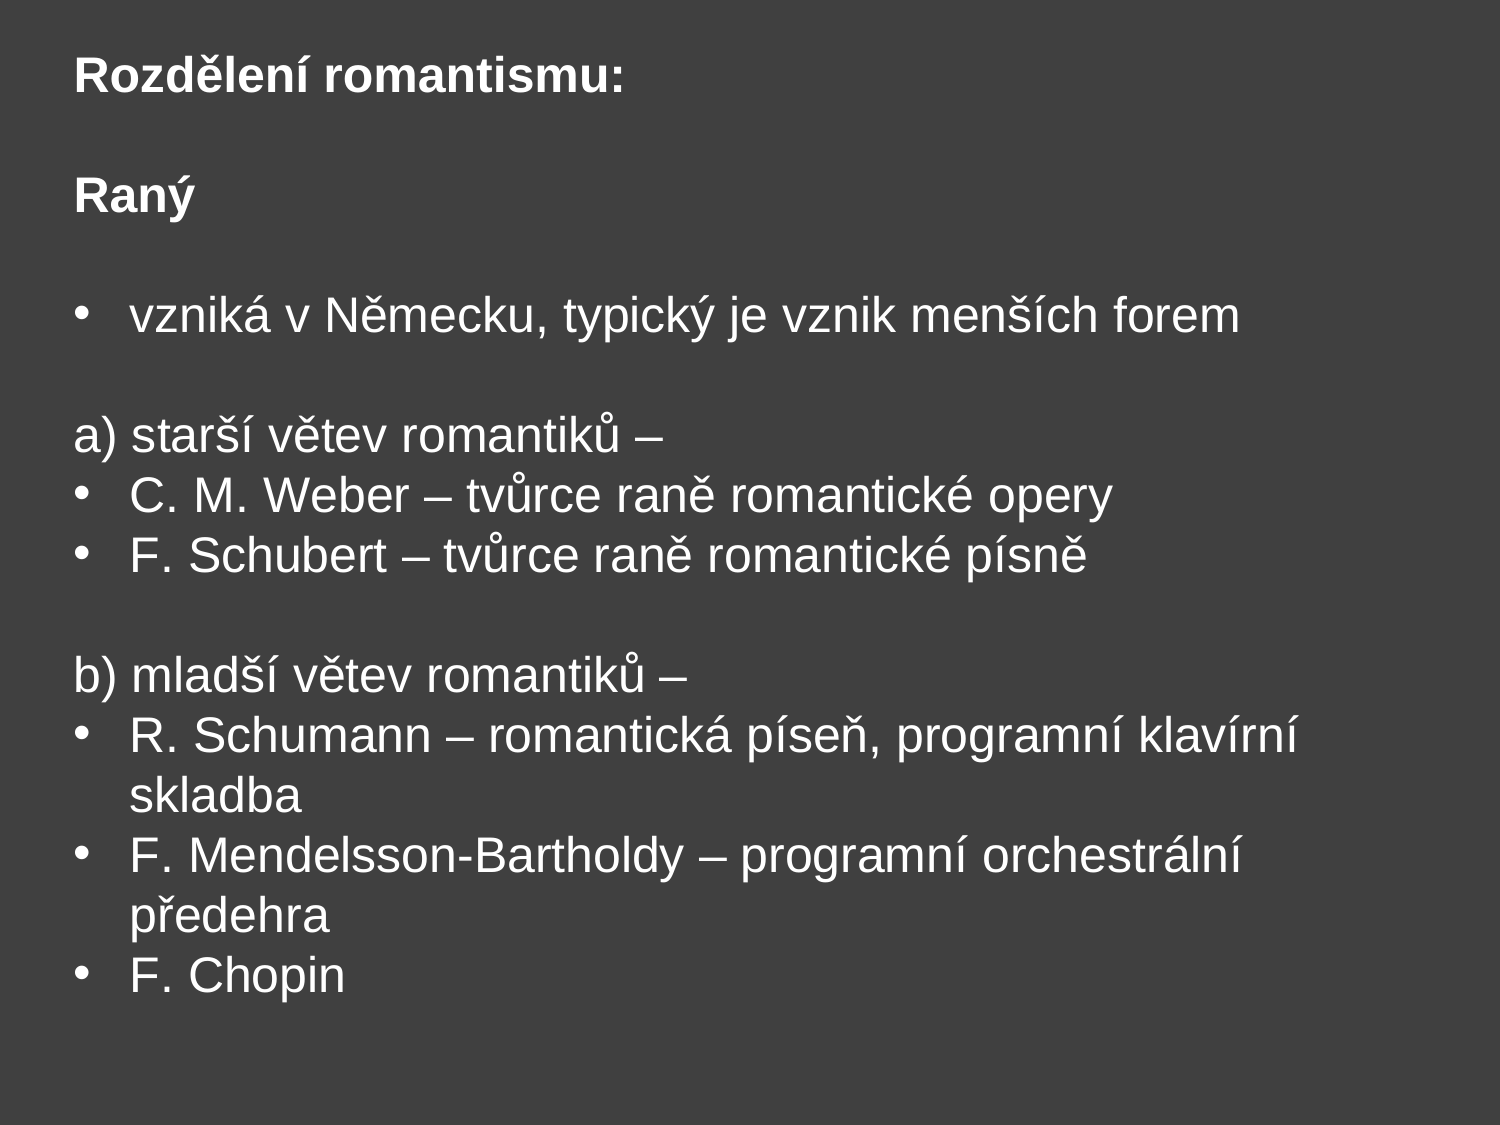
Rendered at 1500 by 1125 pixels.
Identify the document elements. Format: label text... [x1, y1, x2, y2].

list Rozdělení romantismu: Raný vzniká v Německu, typický je vznik menších forem a) starší větev romantiků – C. M. Weber – tvůrce raně romantické opery F. Schubert – tvůrce raně romantické písně b) mladší větev romantiků – R. Schumann – romantická píseň, programní klavírní skladba F. Mendelsson-Bartholdy – programní orchestrální předehra F. Chopin [58, 35, 1471, 1125]
